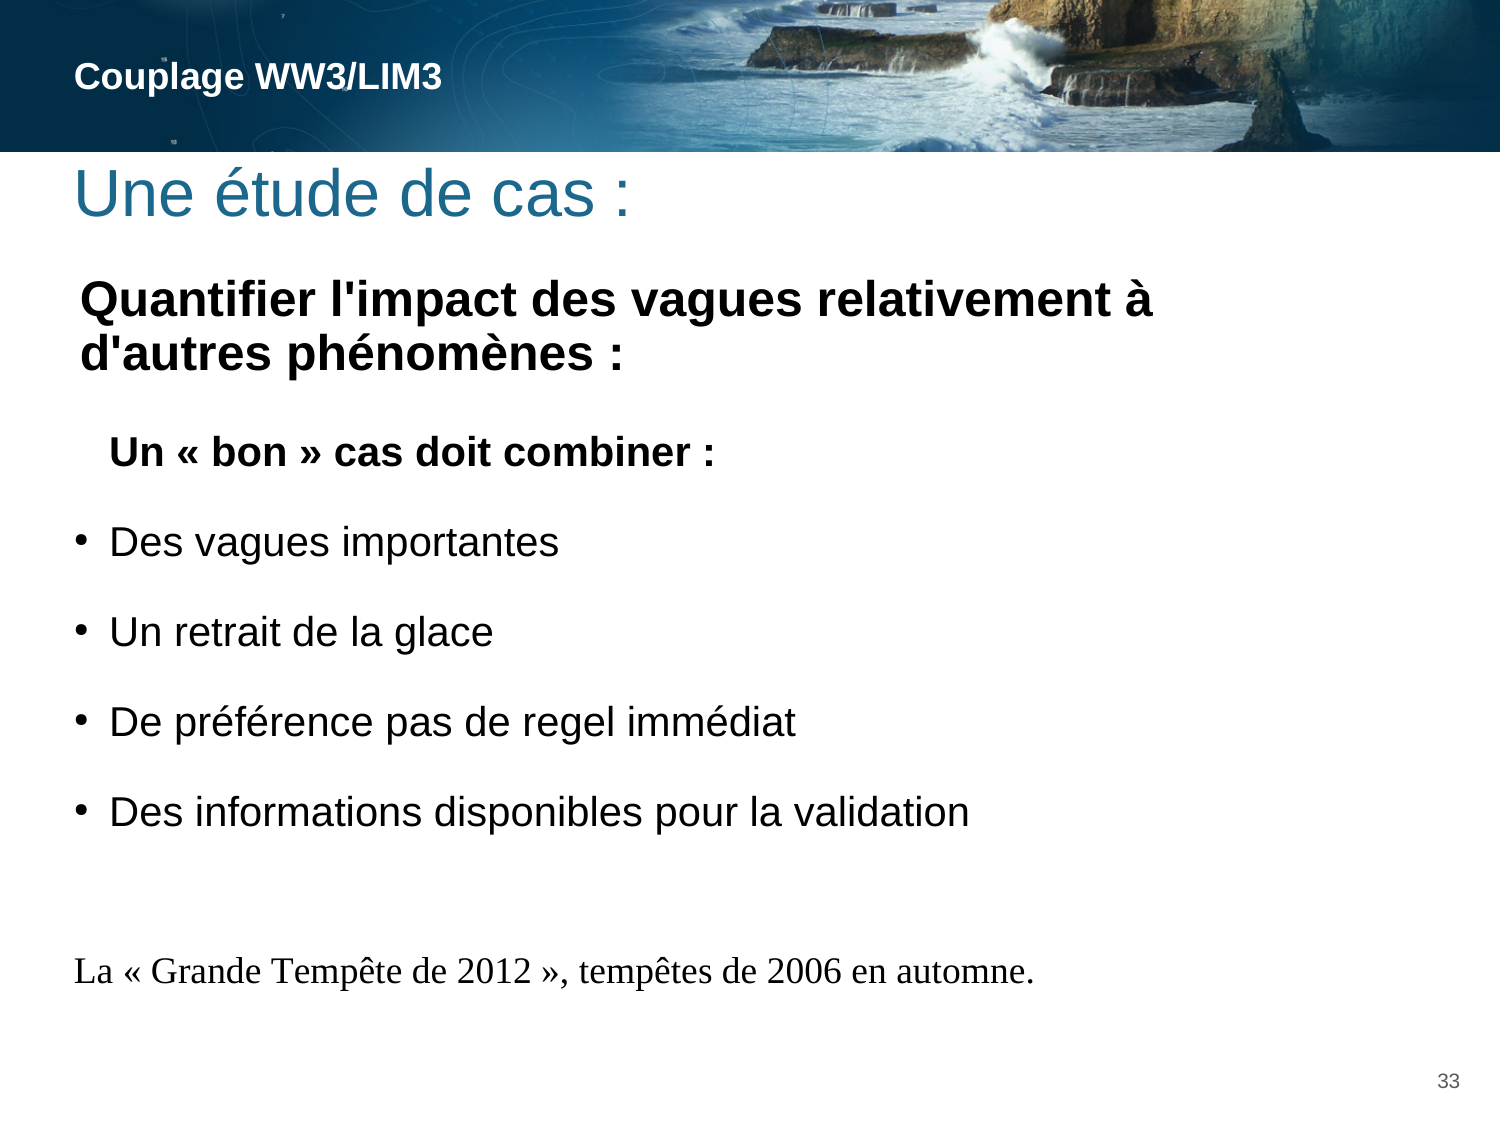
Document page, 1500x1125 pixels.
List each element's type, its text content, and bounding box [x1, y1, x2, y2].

title Une étude de cas : [59, 102, 1418, 278]
text_box Quantifier l'impact des vagues relativement à d'autres phénomènes : [29, 265, 1329, 503]
text_box Un « bon » cas doit combiner : Des vagues importantes Un retrait de la glace De préférence pas de regel immédiat Des informations disponibles pour la validation [59, 373, 1359, 844]
picture [0, 0, 1500, 152]
title Couplage WW3/LIM3 [59, 29, 798, 119]
text_box La « Grande Tempête de 2012 », tempêtes de 2006 en automne. [59, 944, 1477, 1004]
